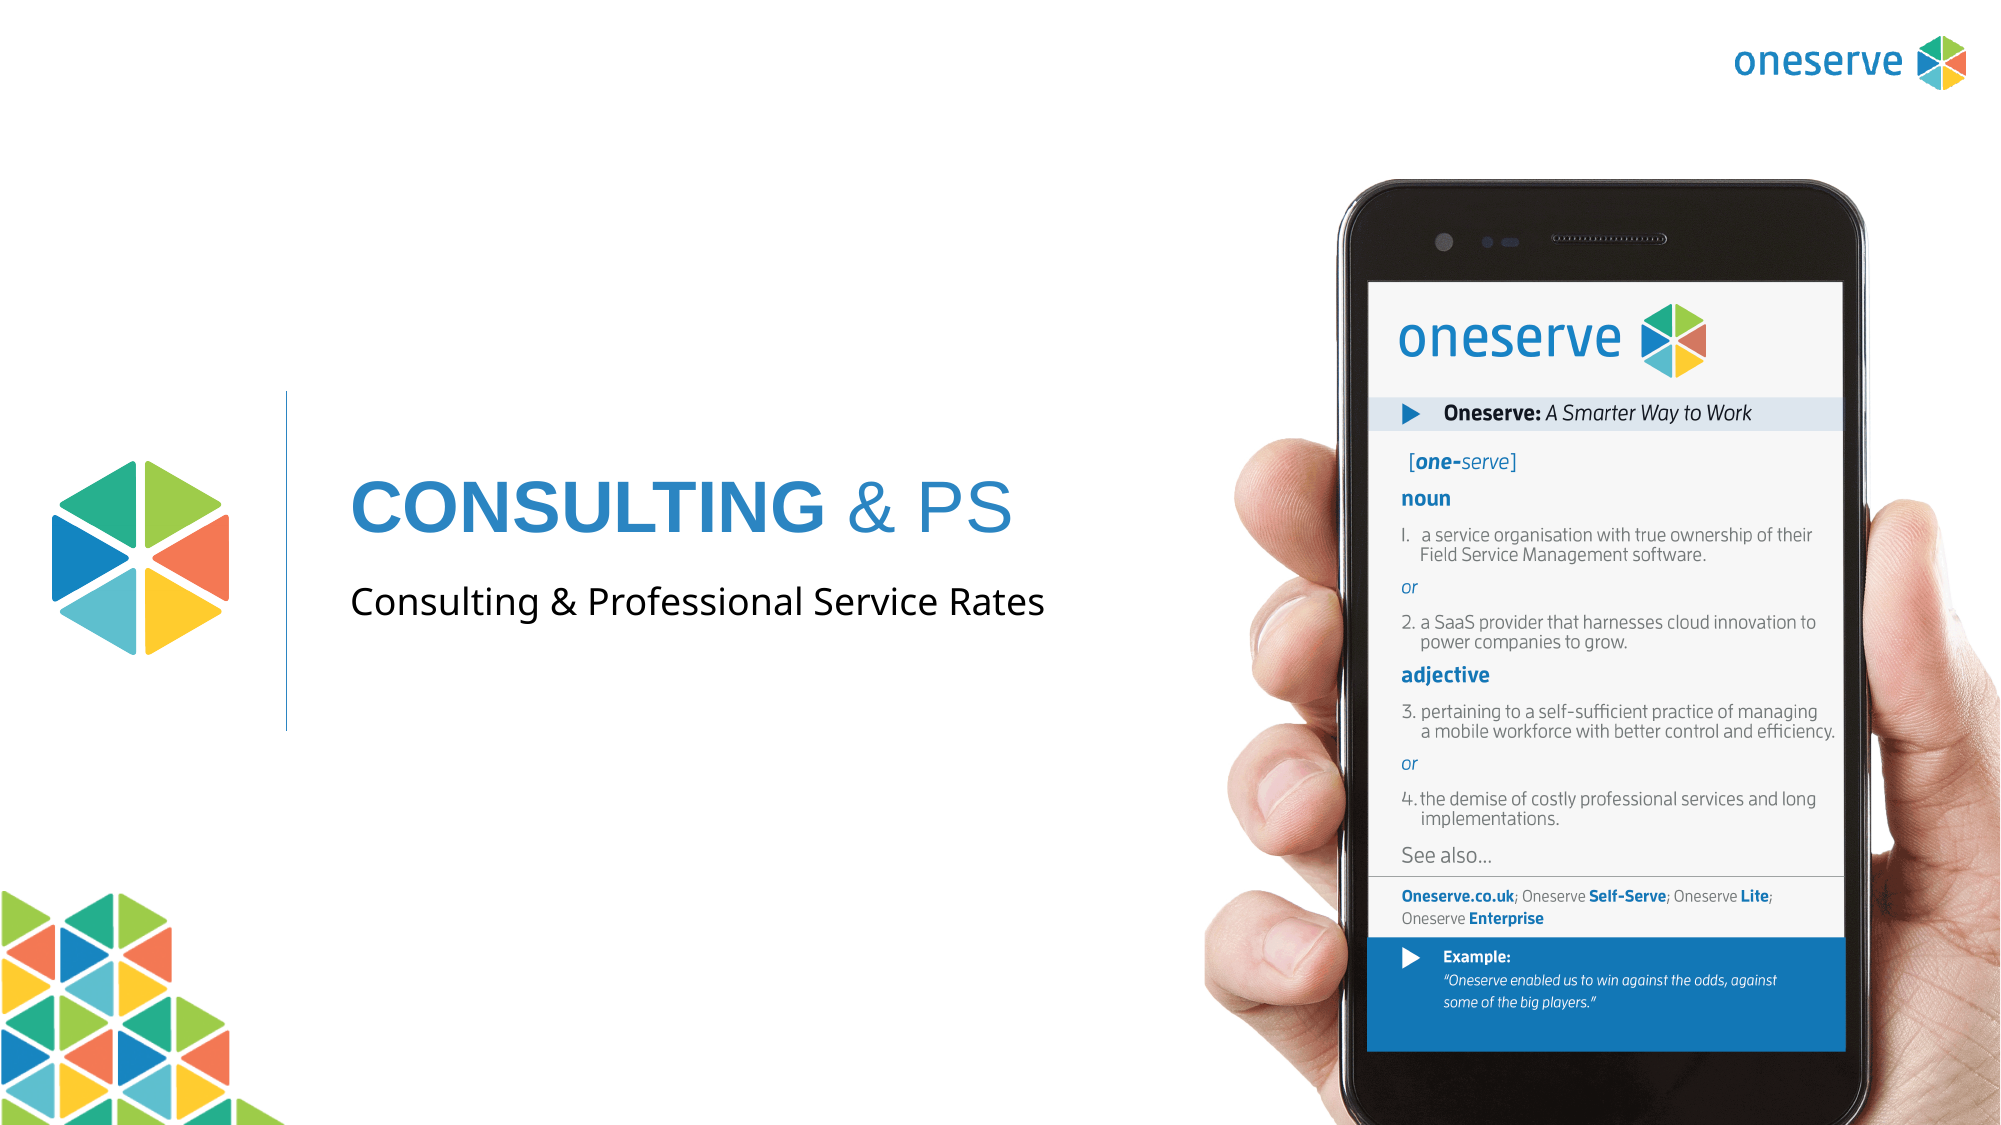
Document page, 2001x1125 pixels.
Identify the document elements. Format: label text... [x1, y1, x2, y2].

picture [52, 461, 229, 656]
text_box Consulting & Professional Service Rates [335, 570, 1204, 632]
picture [1204, 109, 2000, 1125]
text_box CONSULTING & PS [335, 452, 1036, 556]
